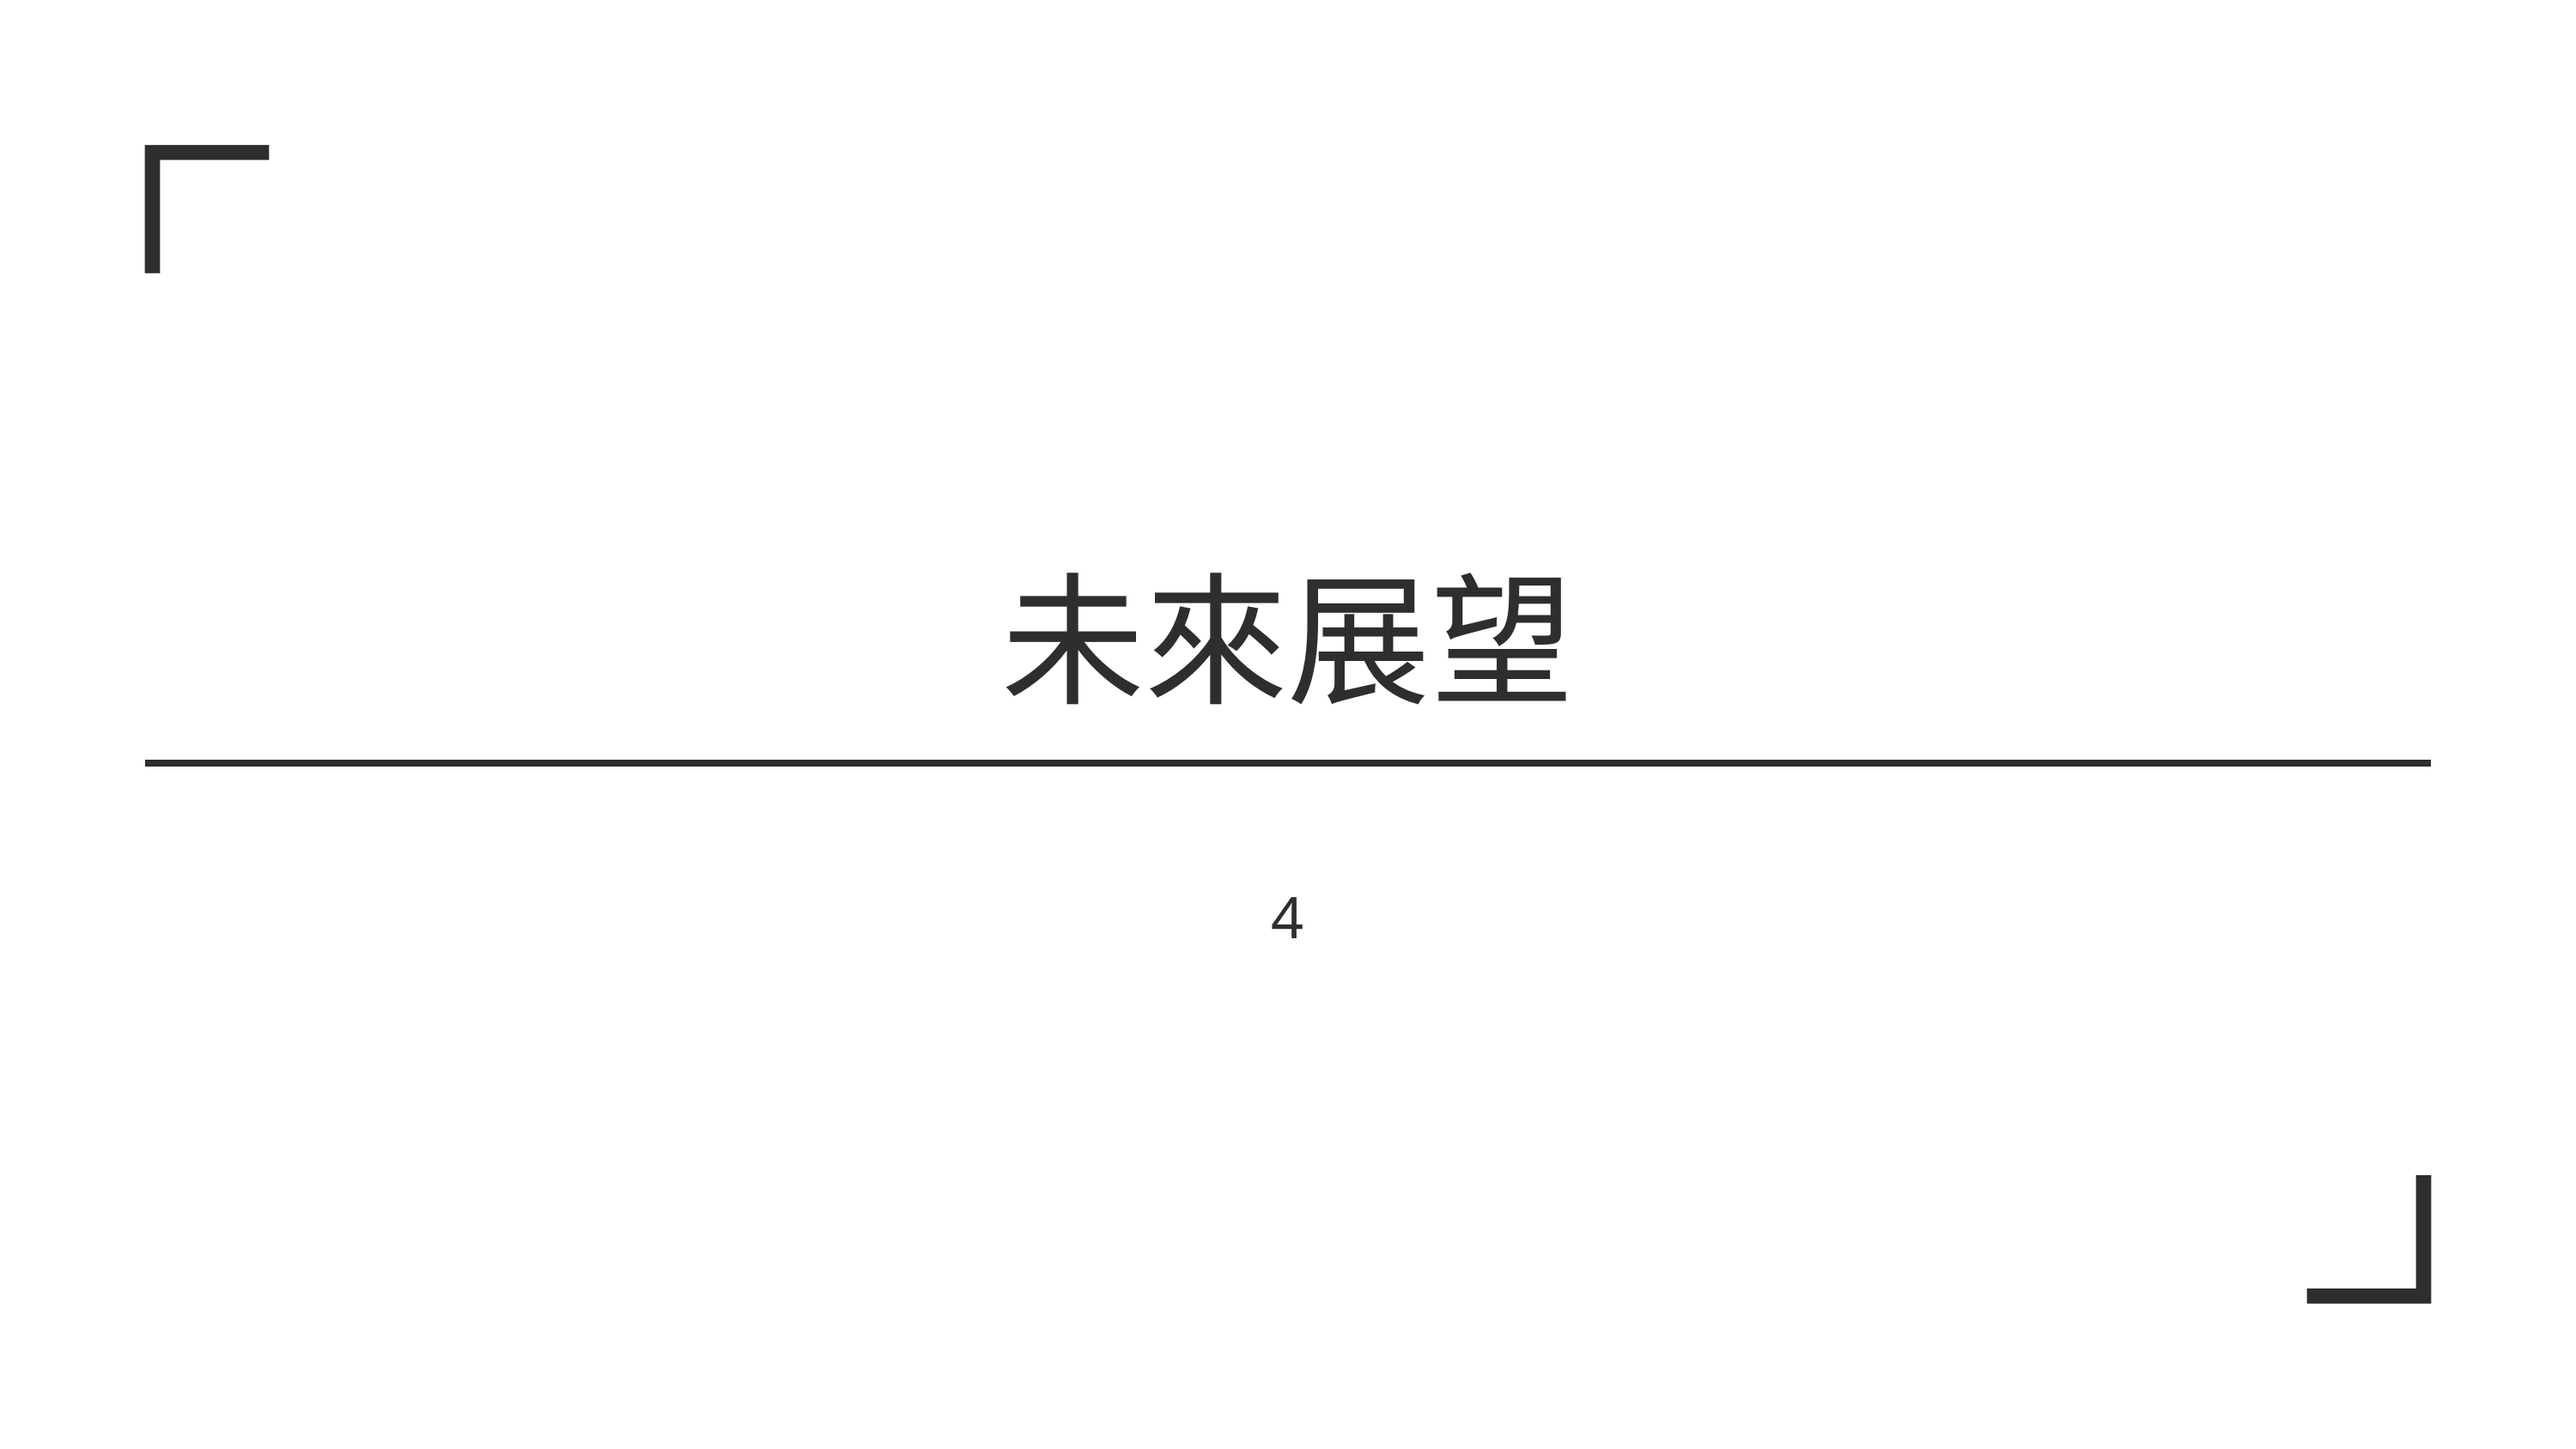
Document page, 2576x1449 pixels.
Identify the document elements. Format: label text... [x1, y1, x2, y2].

text_box [144, 144, 270, 274]
text_box [145, 760, 2431, 767]
text_box 未來展望 [241, 515, 2335, 687]
text_box 4 [429, 860, 2147, 933]
text_box [2306, 1175, 2432, 1304]
